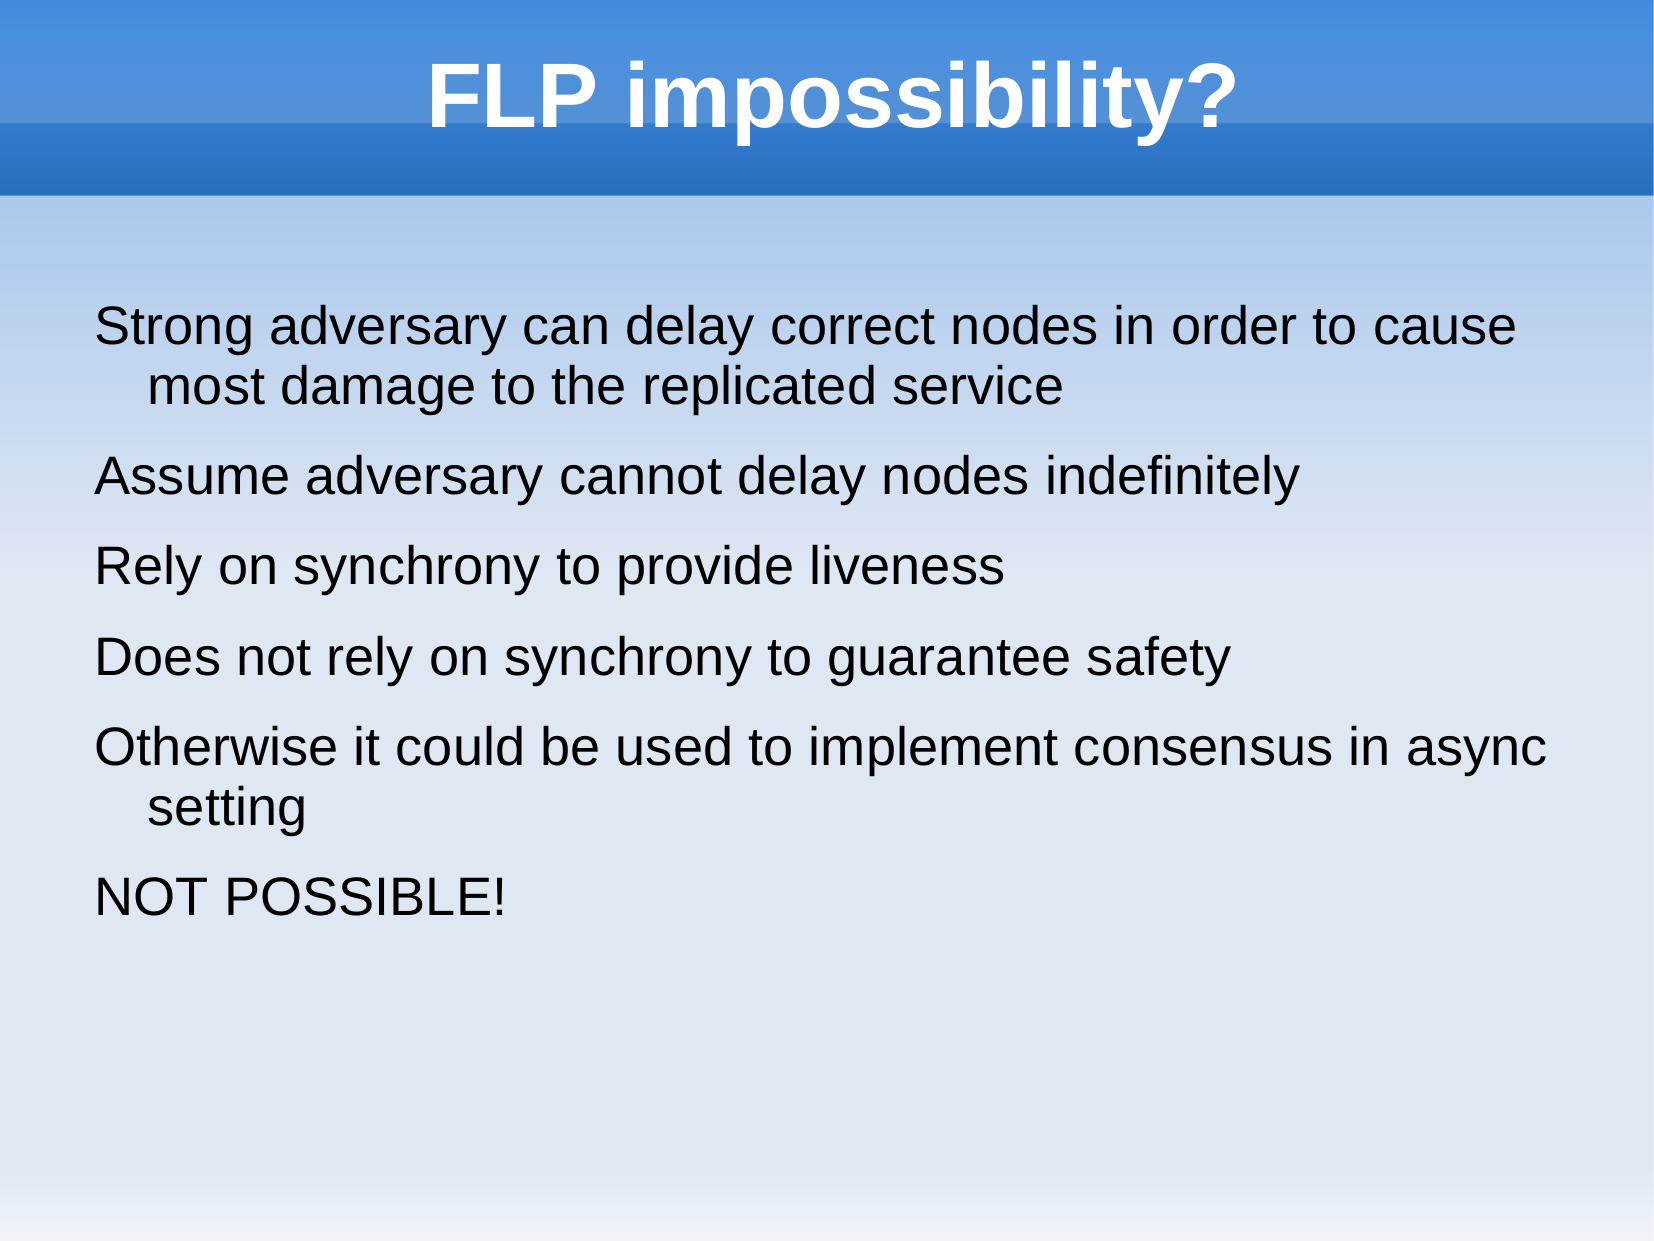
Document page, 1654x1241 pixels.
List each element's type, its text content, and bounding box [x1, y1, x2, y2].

picture [0, 0, 1654, 1241]
title FLP impossibility? [76, 0, 1565, 193]
list Strong adversary can delay correct nodes in order to cause most damage to the replicated service Assume adversary cannot delay nodes indefinitely Rely on synchrony to provide liveness Does not rely on synchrony to guarantee safety Otherwise it could be used to implement consensus in async setting NOT POSSIBLE! [76, 295, 1565, 1241]
